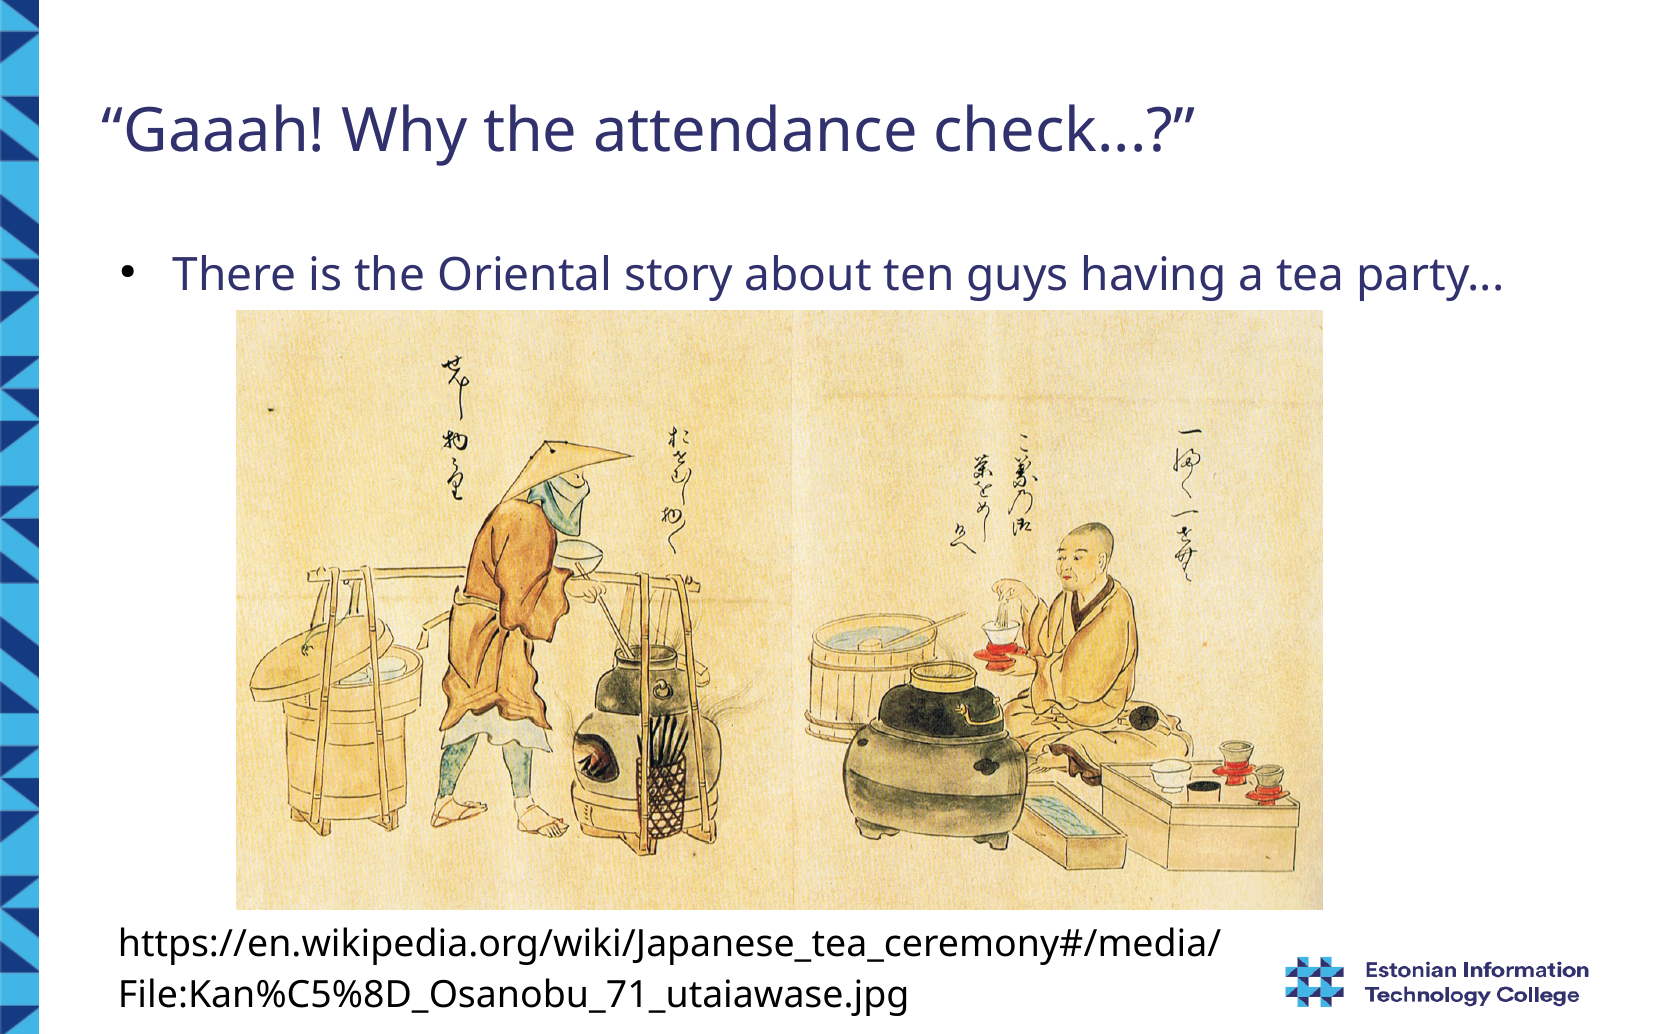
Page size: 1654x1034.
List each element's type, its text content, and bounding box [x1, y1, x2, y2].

title “Gaaah! Why the attendance check...?” [101, 41, 1406, 214]
picture [236, 310, 1323, 910]
list There is the Oriental story about ten guys having a tea party... [101, 241, 1591, 319]
text_box https://en.wikipedia.org/wiki/Japanese_tea_ceremony#/media/File:Kan%C5%8D_Osanobu_71_utaiawase.jpg [103, 909, 1300, 1024]
